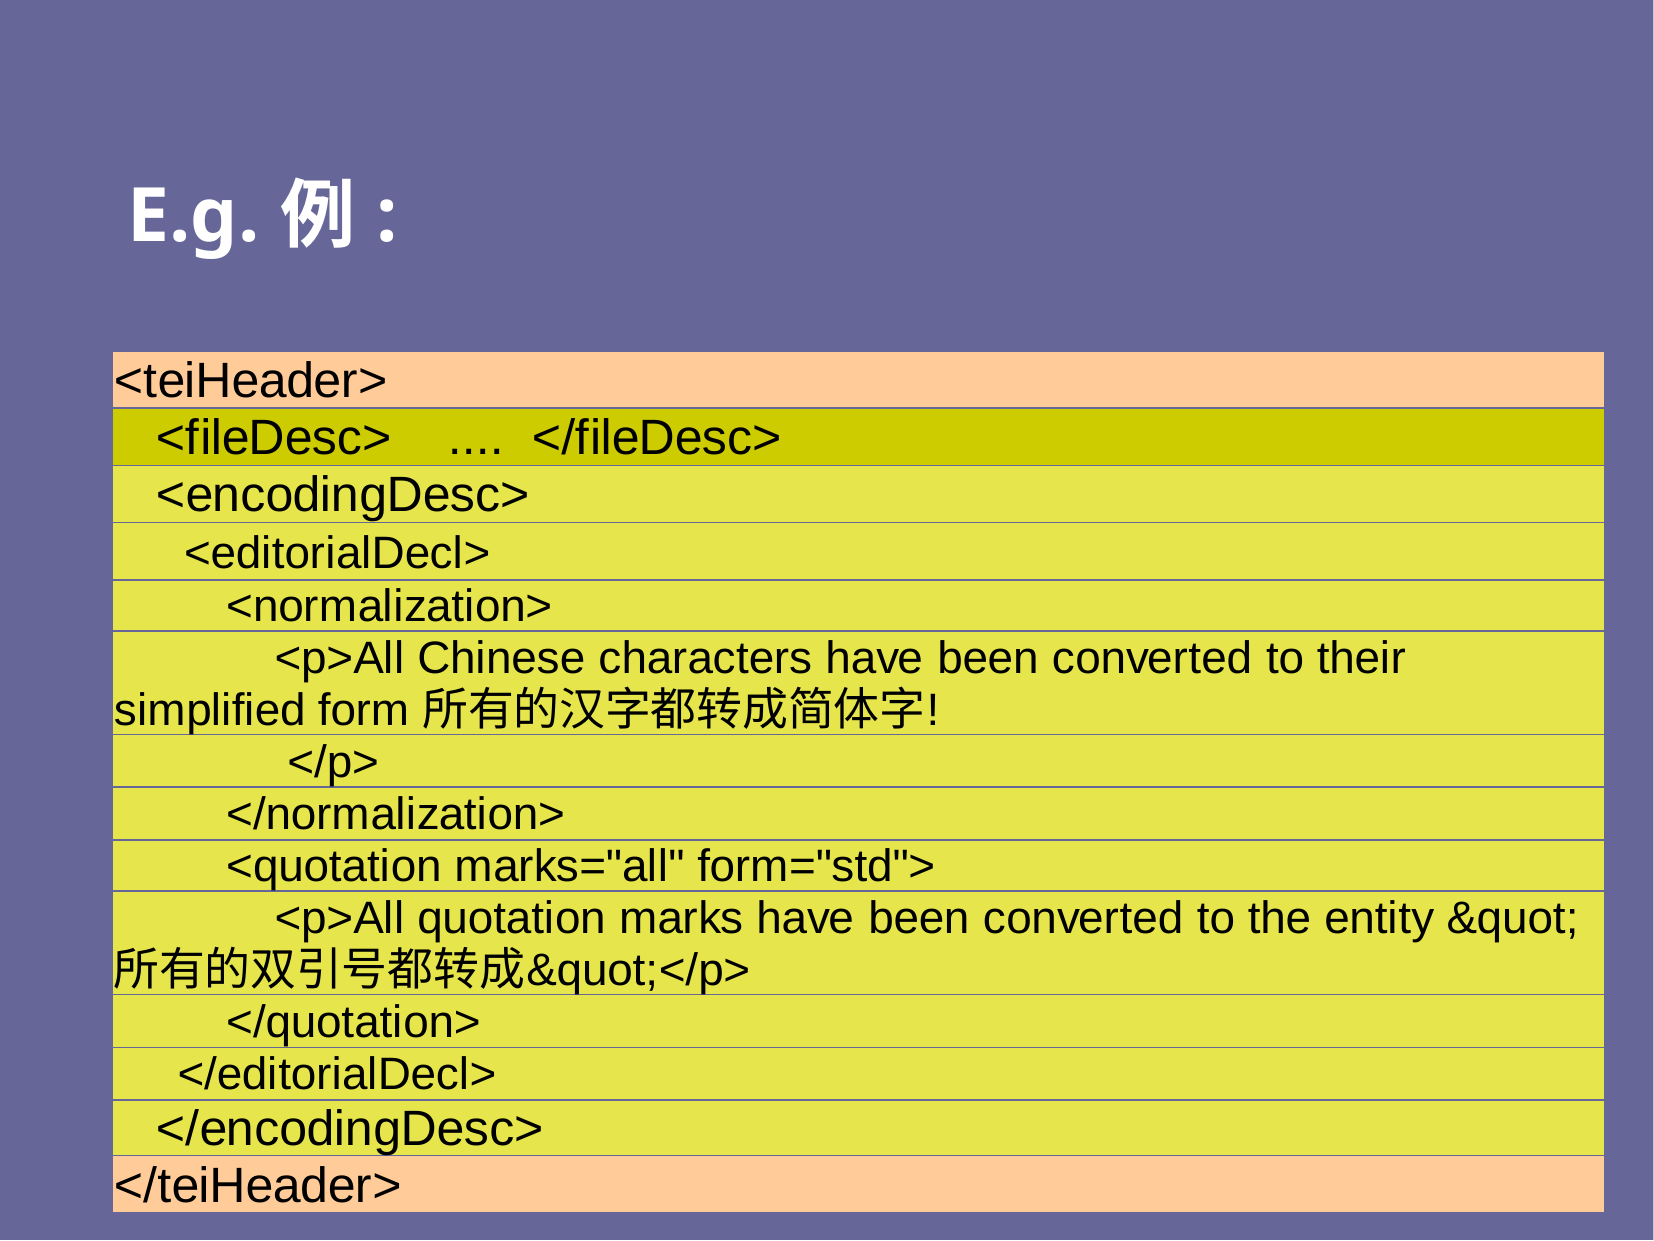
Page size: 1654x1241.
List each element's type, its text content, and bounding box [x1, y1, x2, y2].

chart [112, 351, 1605, 1240]
text_box E.g.例: [112, 147, 488, 263]
